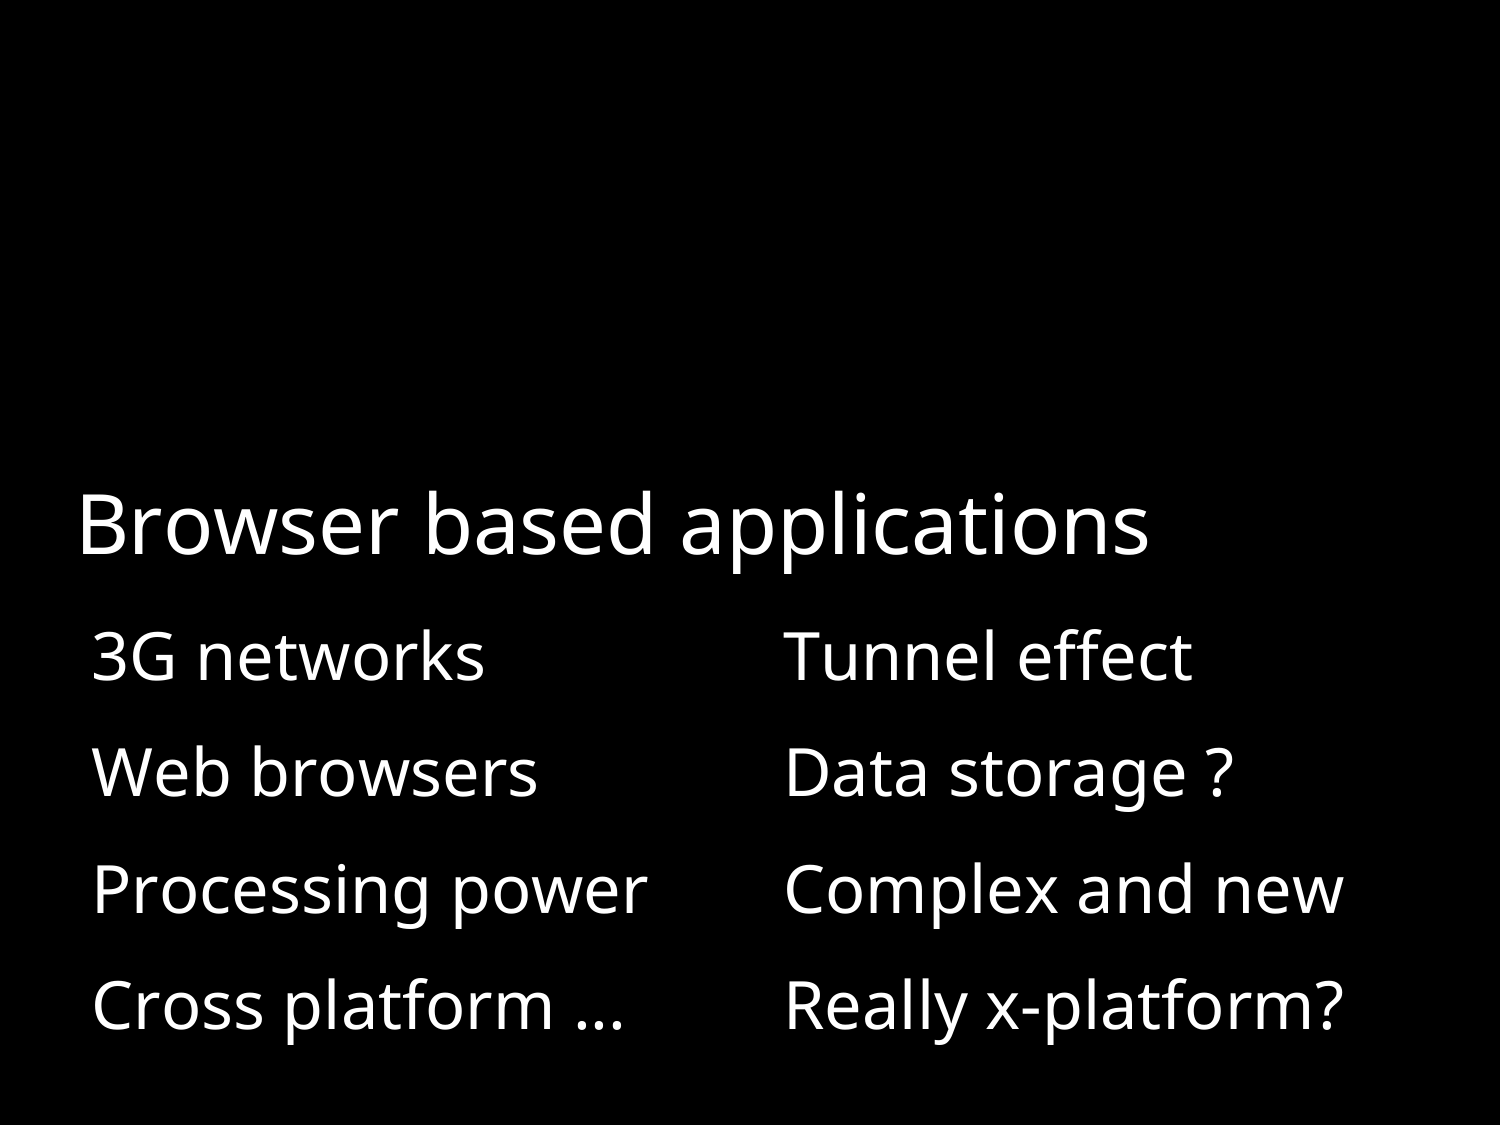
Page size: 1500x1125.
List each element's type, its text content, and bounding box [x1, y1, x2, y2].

list Tunnel effect Data storage ? Complex and new Really x-platform? [766, 600, 1426, 1015]
list 3G networks Web browsers Processing power Cross platform ... [75, 600, 734, 1015]
title Browser based applications [75, 428, 1414, 616]
